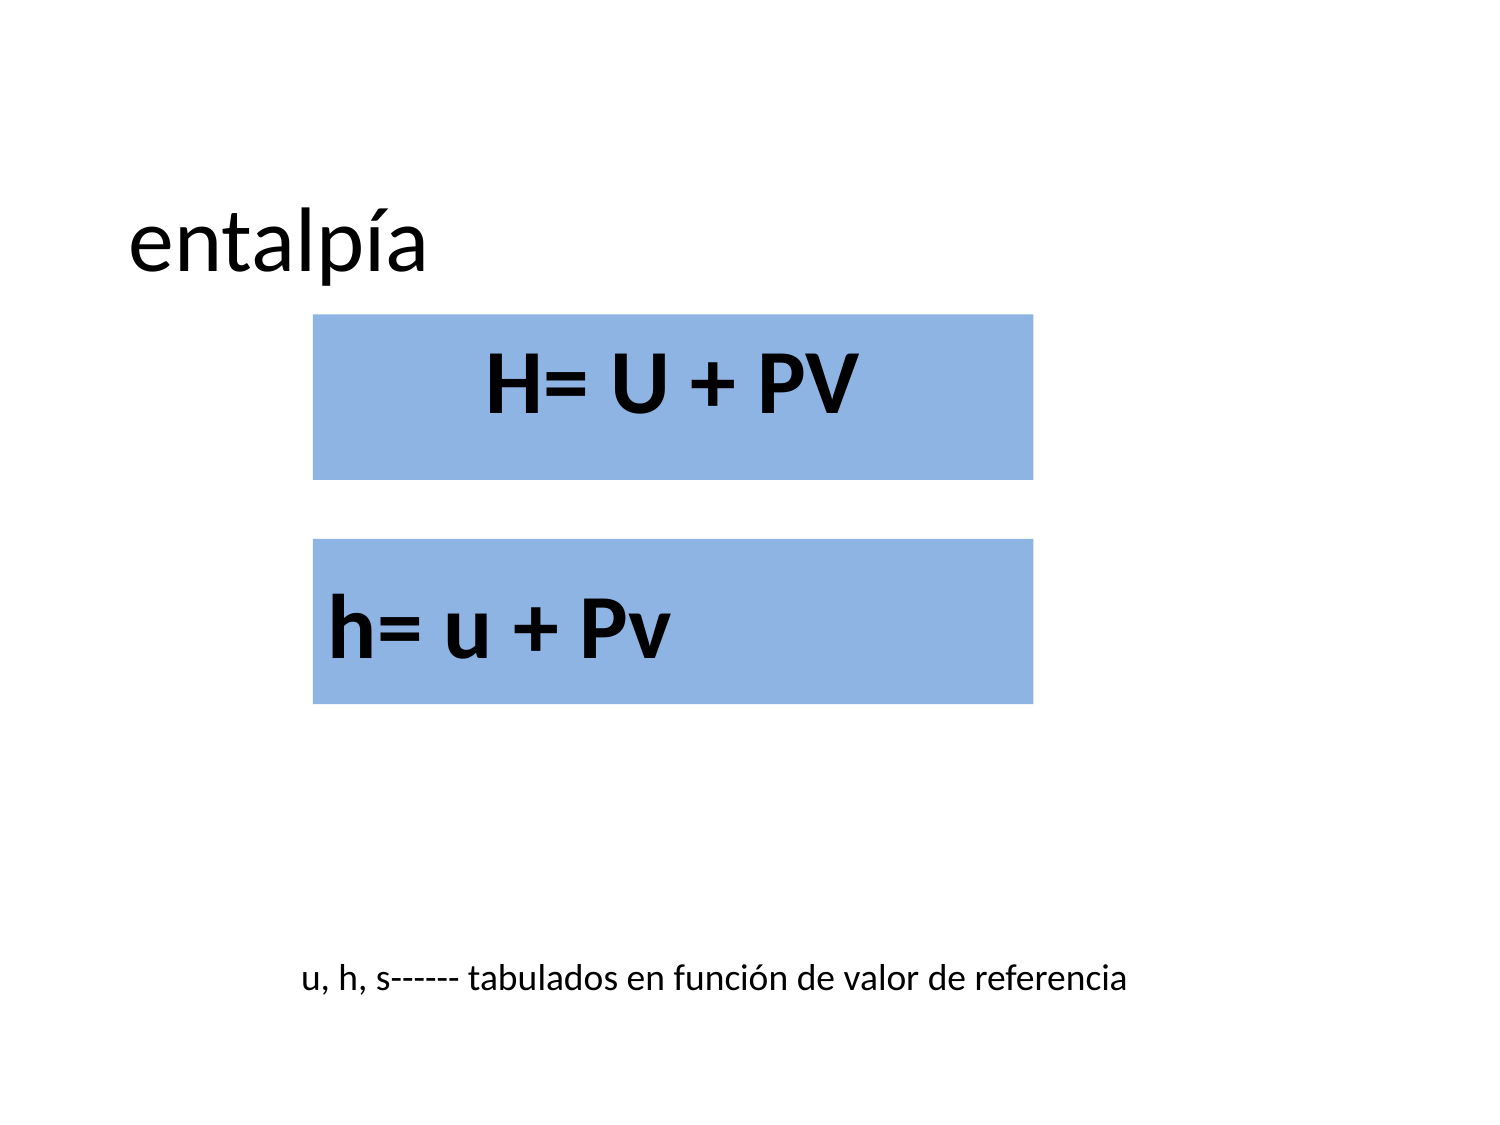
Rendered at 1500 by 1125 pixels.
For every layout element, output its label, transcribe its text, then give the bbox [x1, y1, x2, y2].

text_box entalpía [113, 172, 445, 298]
text_box h= u + Pv [312, 538, 1034, 705]
text_box u, h, s------ tabulados en función de valor de referencia [286, 945, 1144, 1006]
title H= U + PV [312, 314, 1034, 480]
